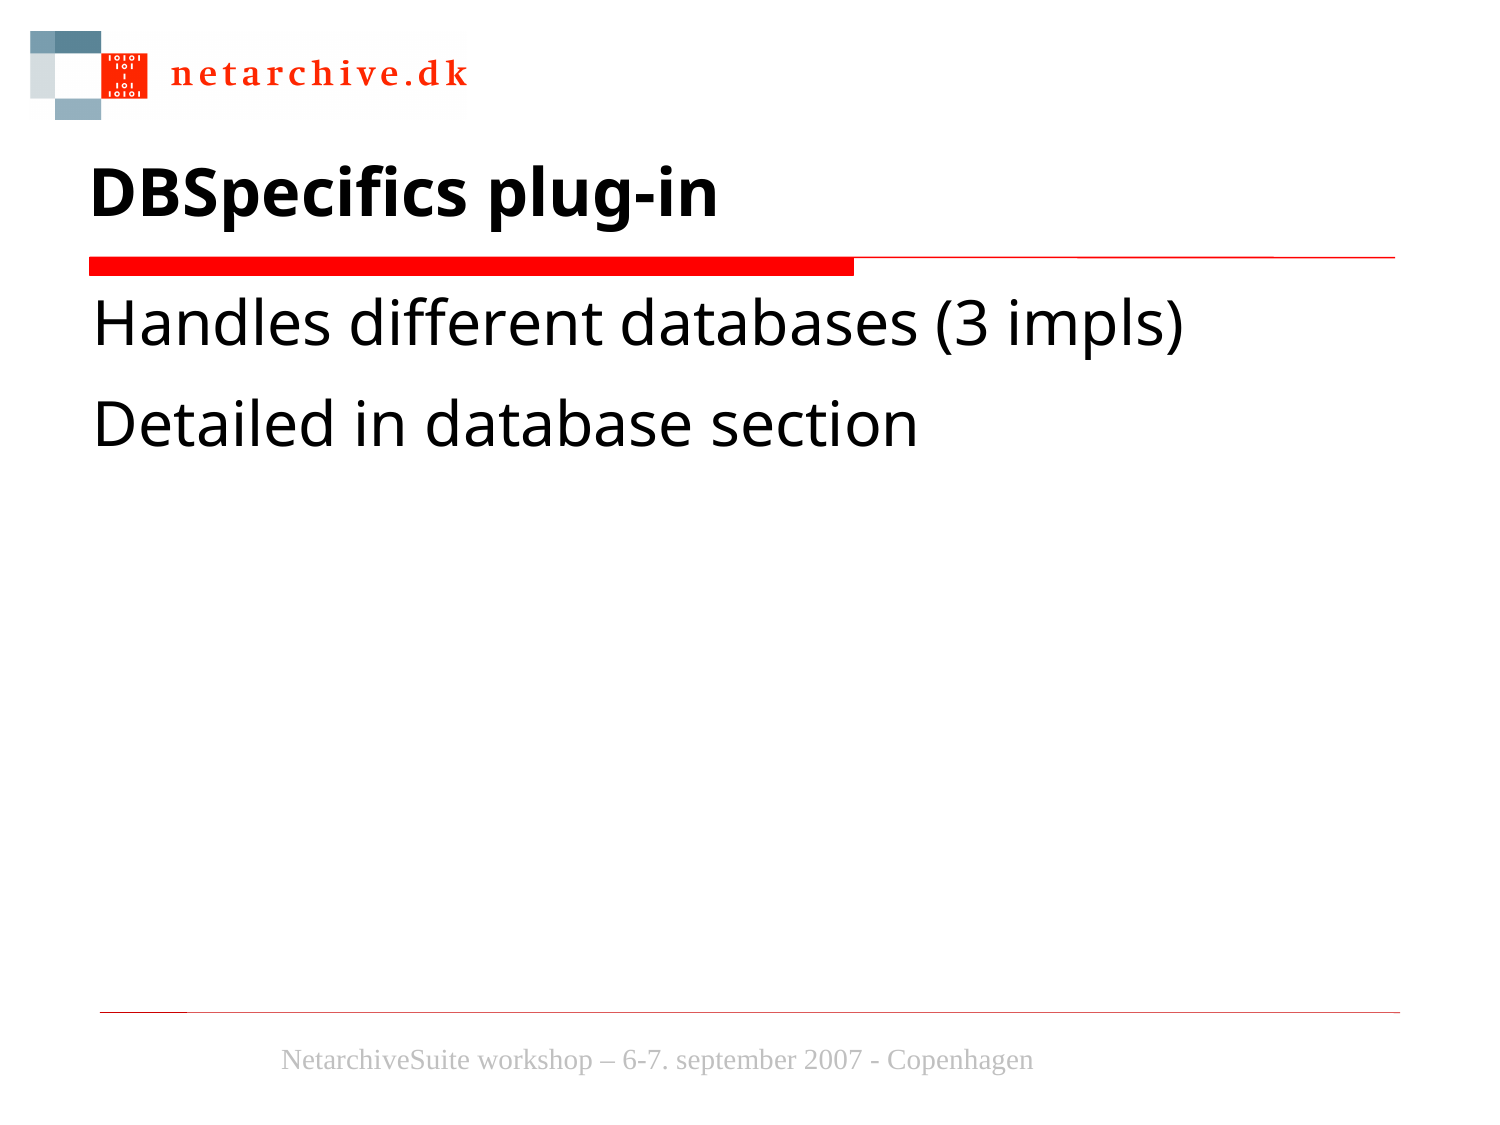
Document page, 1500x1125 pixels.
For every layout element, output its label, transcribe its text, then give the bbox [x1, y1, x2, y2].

picture [29, 31, 467, 120]
title DBSpecifics plug-in [88, 137, 1401, 244]
list Handles different databases (3 impls) Detailed in database section [92, 278, 1406, 988]
